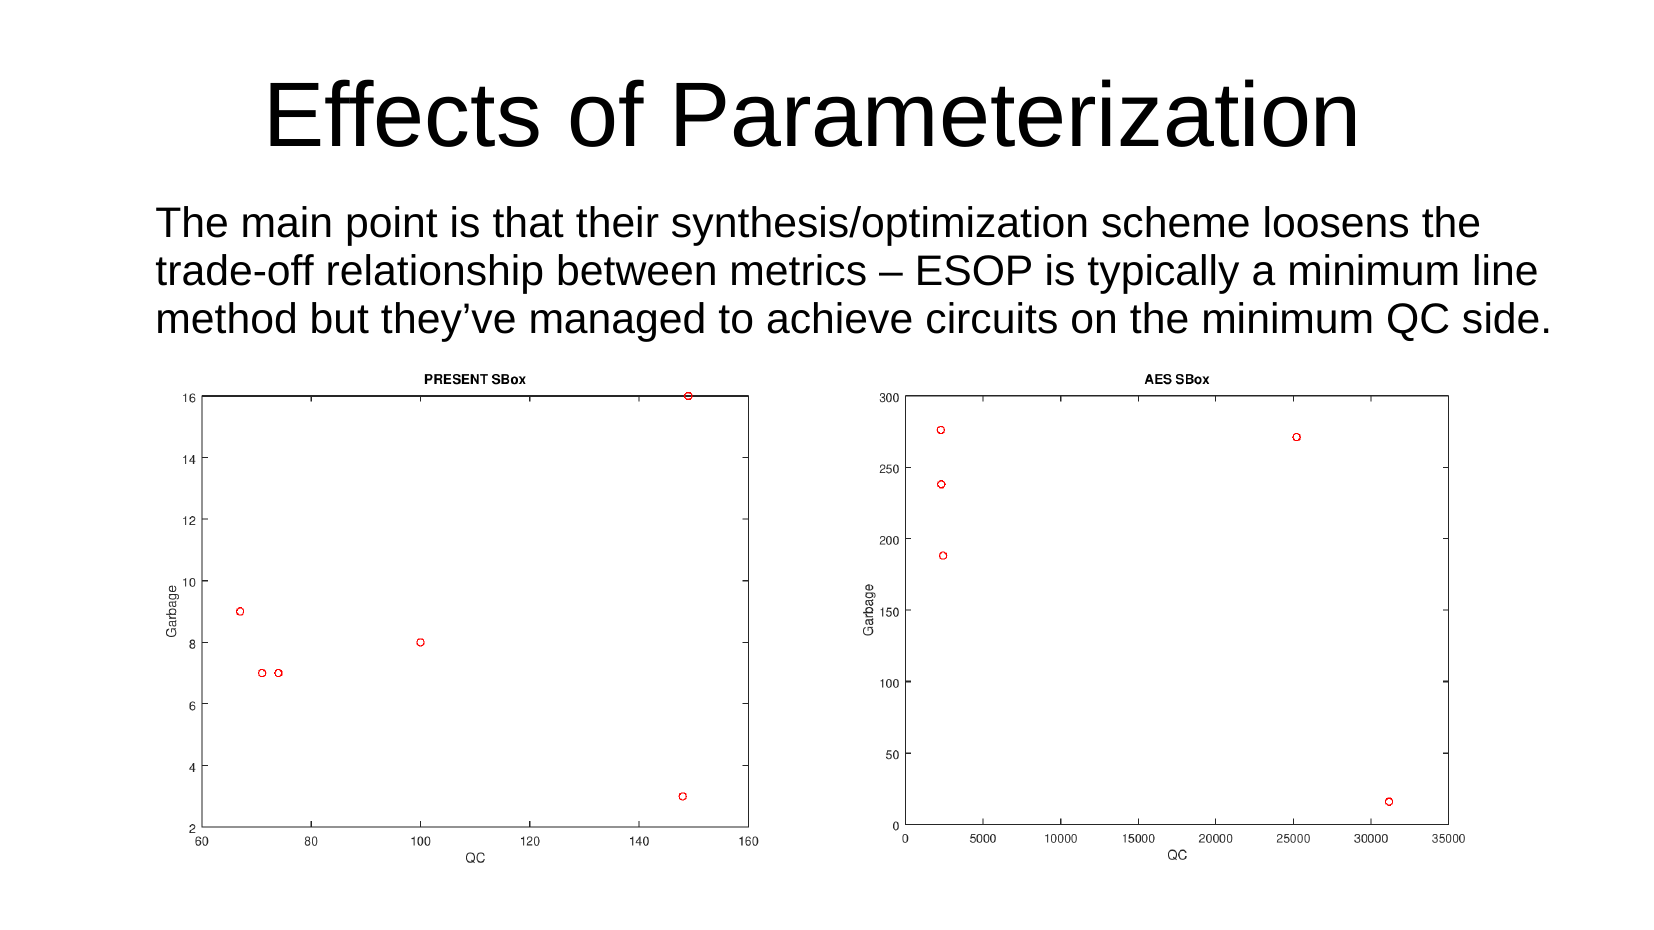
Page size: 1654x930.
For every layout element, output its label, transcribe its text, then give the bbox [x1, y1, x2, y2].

picture [110, 356, 1515, 885]
list The main point is that their synthesis/optimization scheme loosens the trade-off relationship between metrics – ESOP is typically a minimum line method but they’ve managed to achieve circuits on the minimum QC side. [110, 199, 1598, 357]
title Effects of Parameterization [82, 37, 1571, 193]
